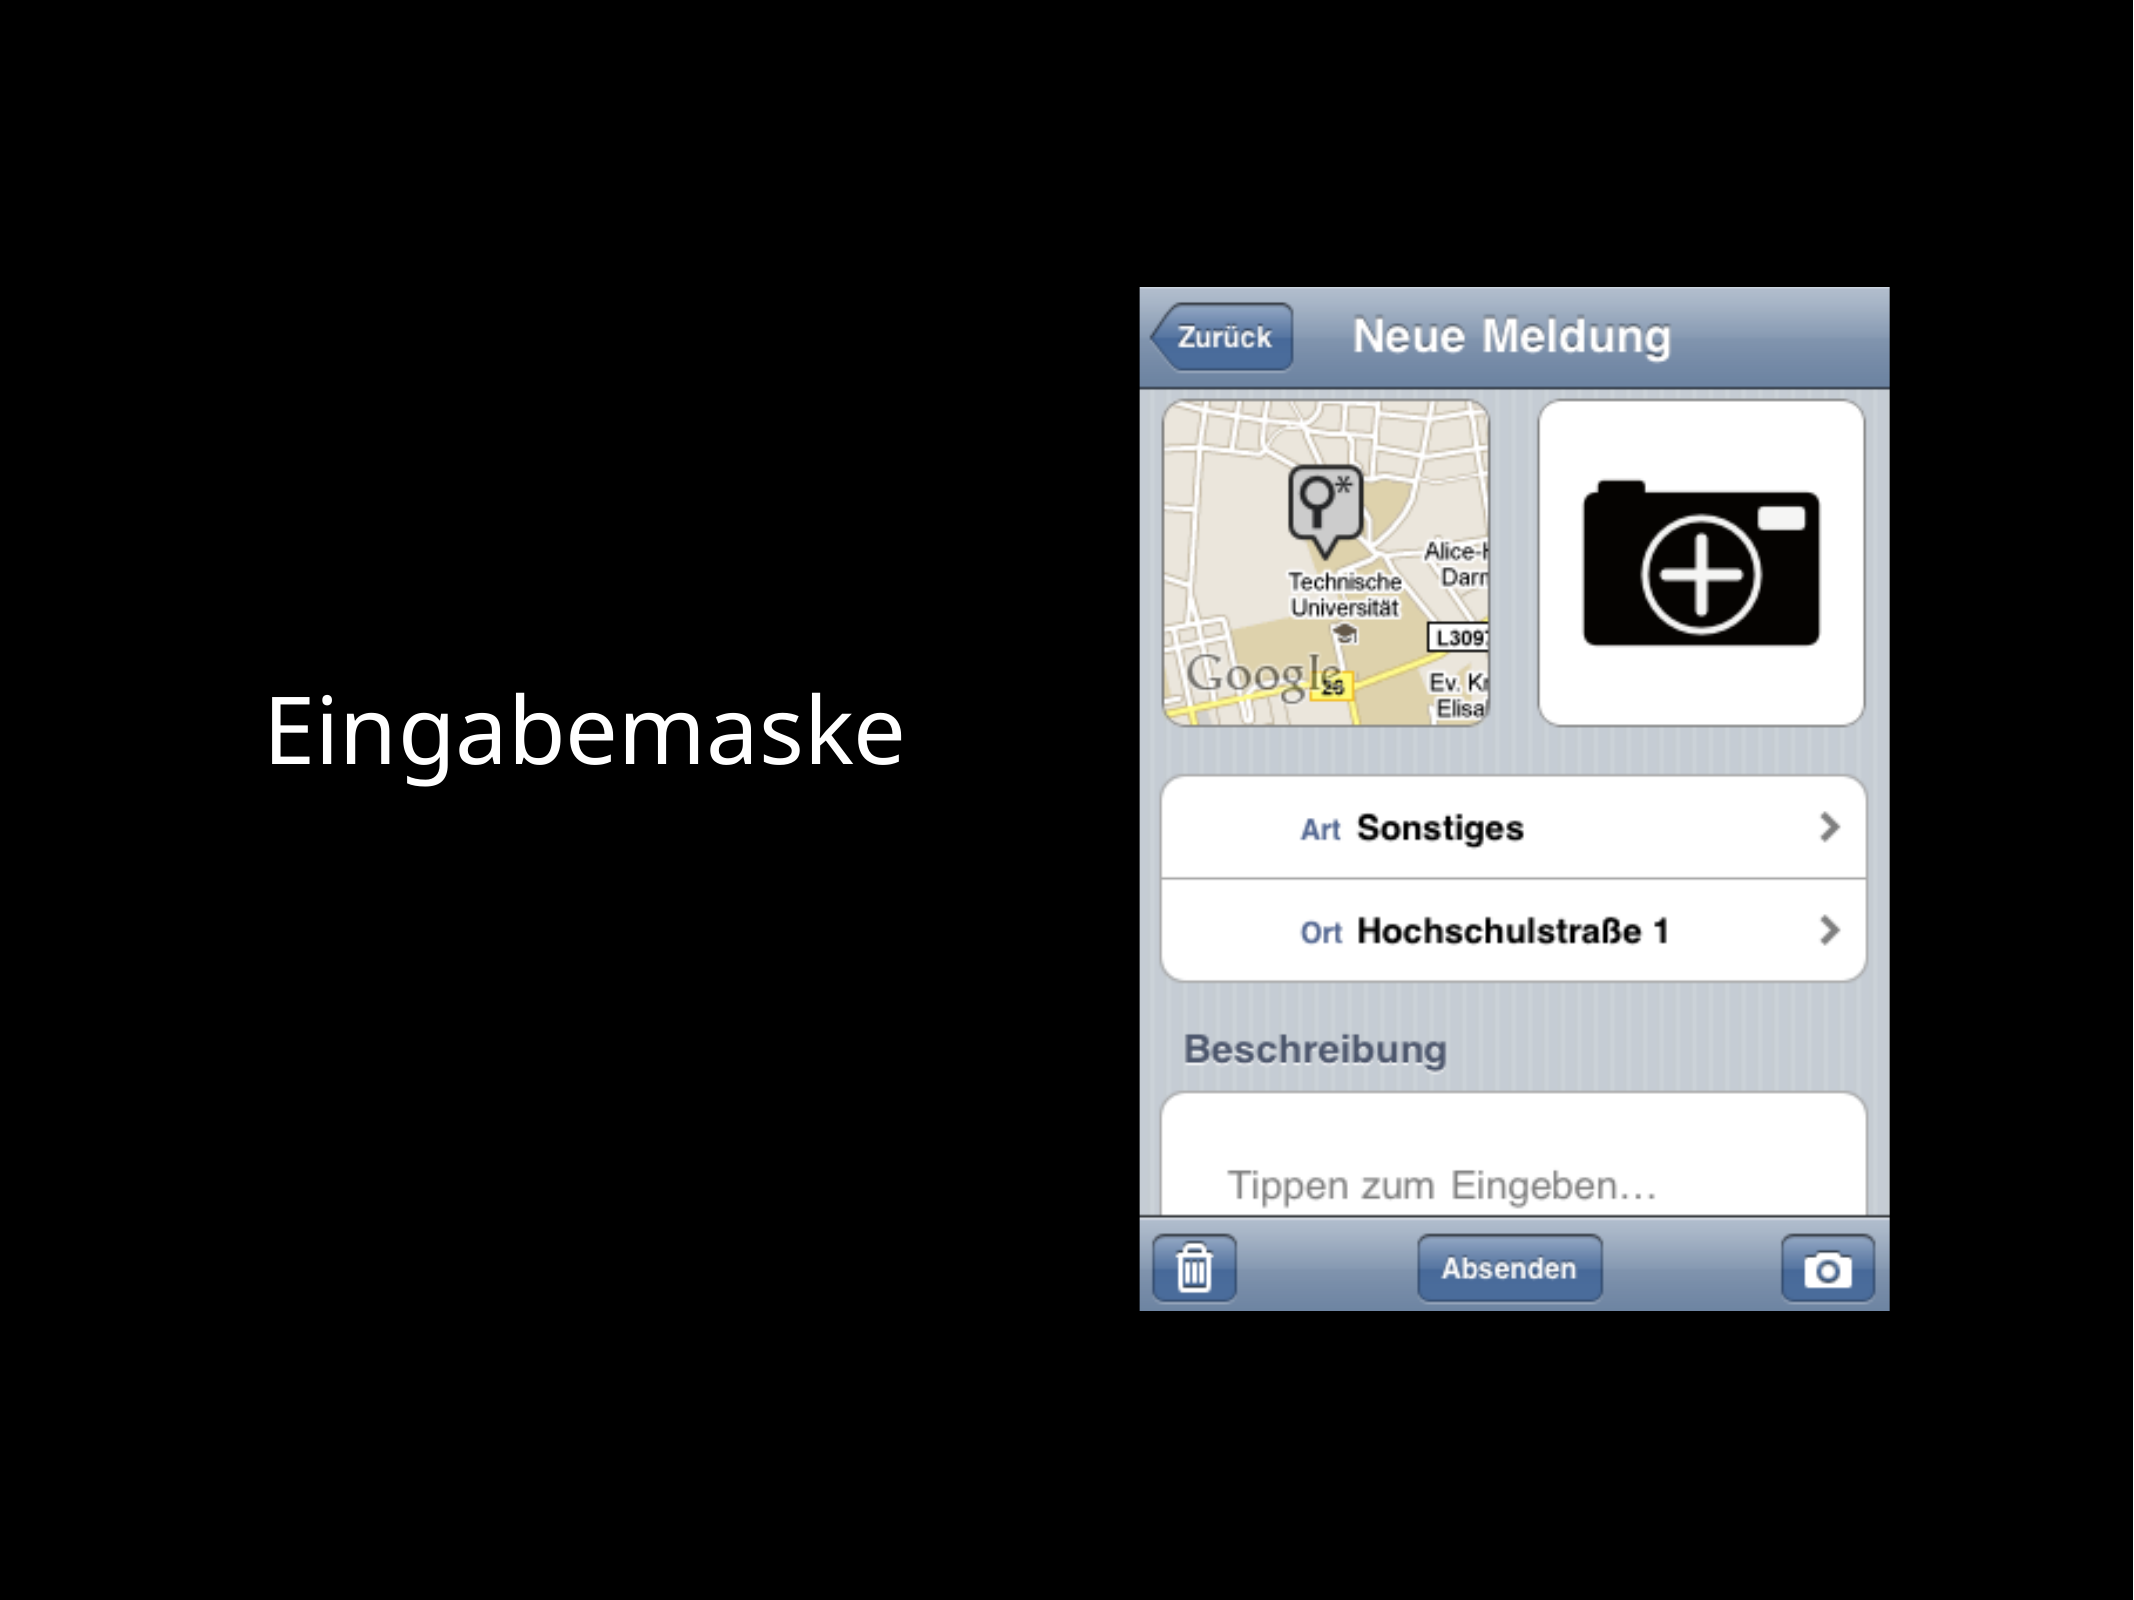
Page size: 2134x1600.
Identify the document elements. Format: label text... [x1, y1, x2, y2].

title Eingabemaske [104, 249, 1067, 792]
picture [1139, 287, 1890, 1311]
